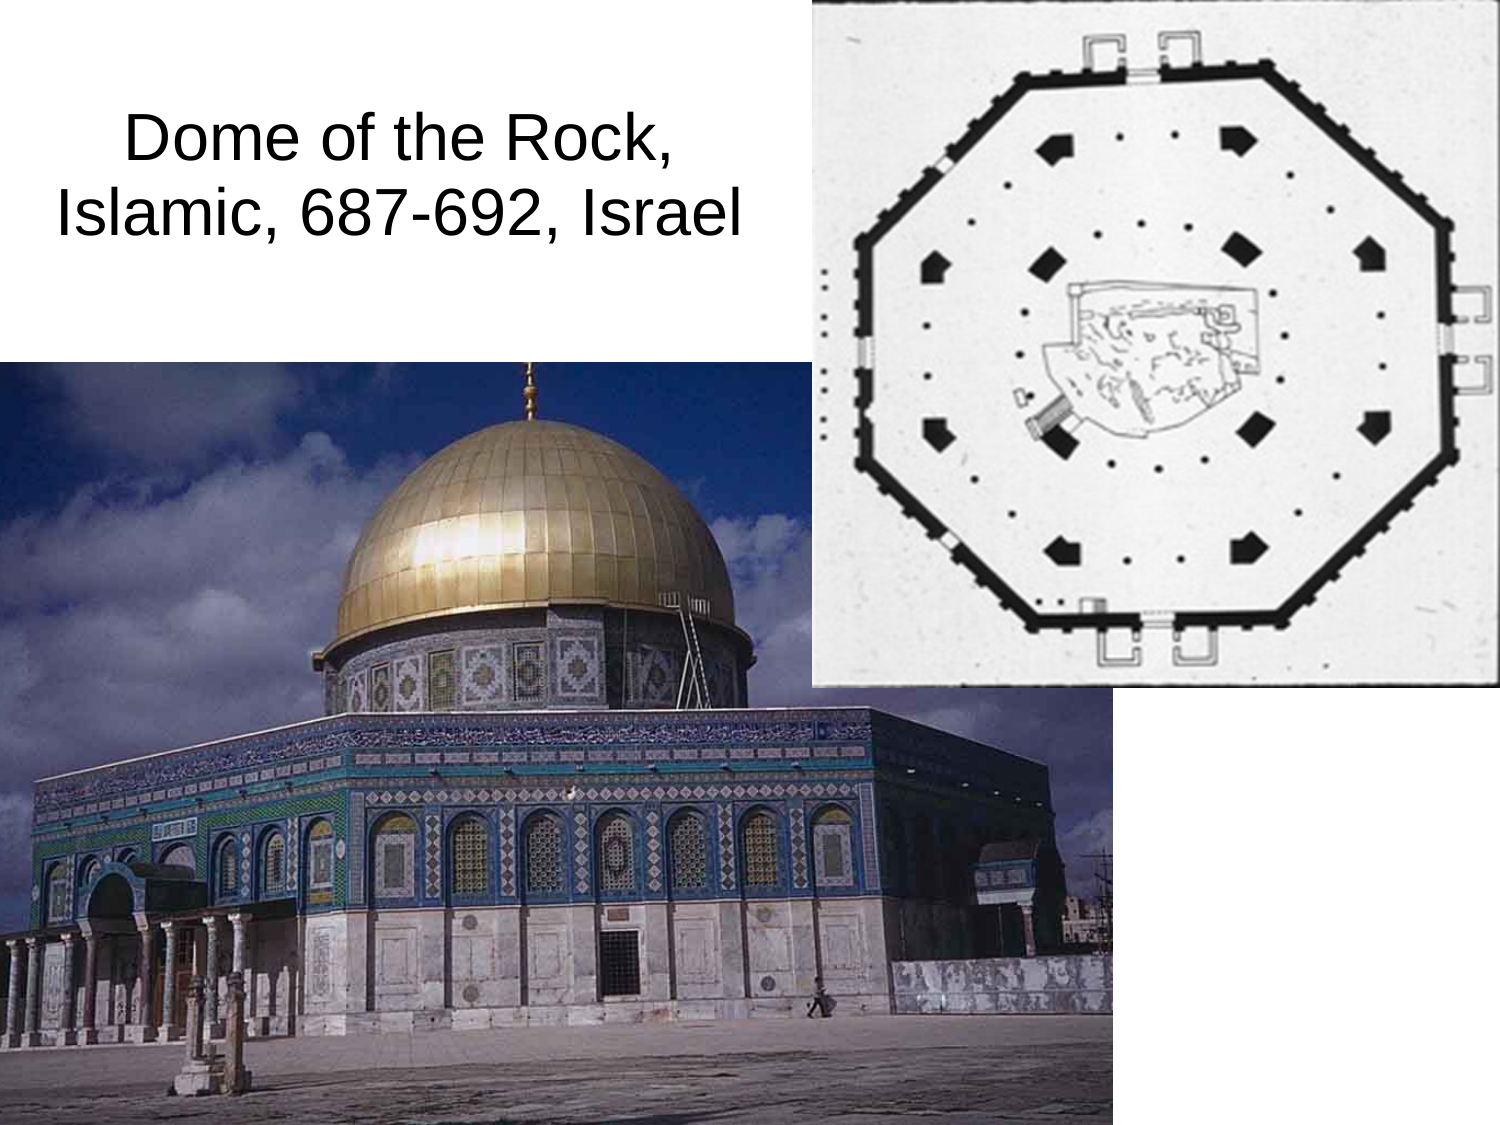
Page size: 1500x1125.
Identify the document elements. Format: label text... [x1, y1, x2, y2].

title Dome of the Rock, Islamic, 687-692, Israel [0, 24, 800, 326]
picture [0, 0, 1500, 1125]
